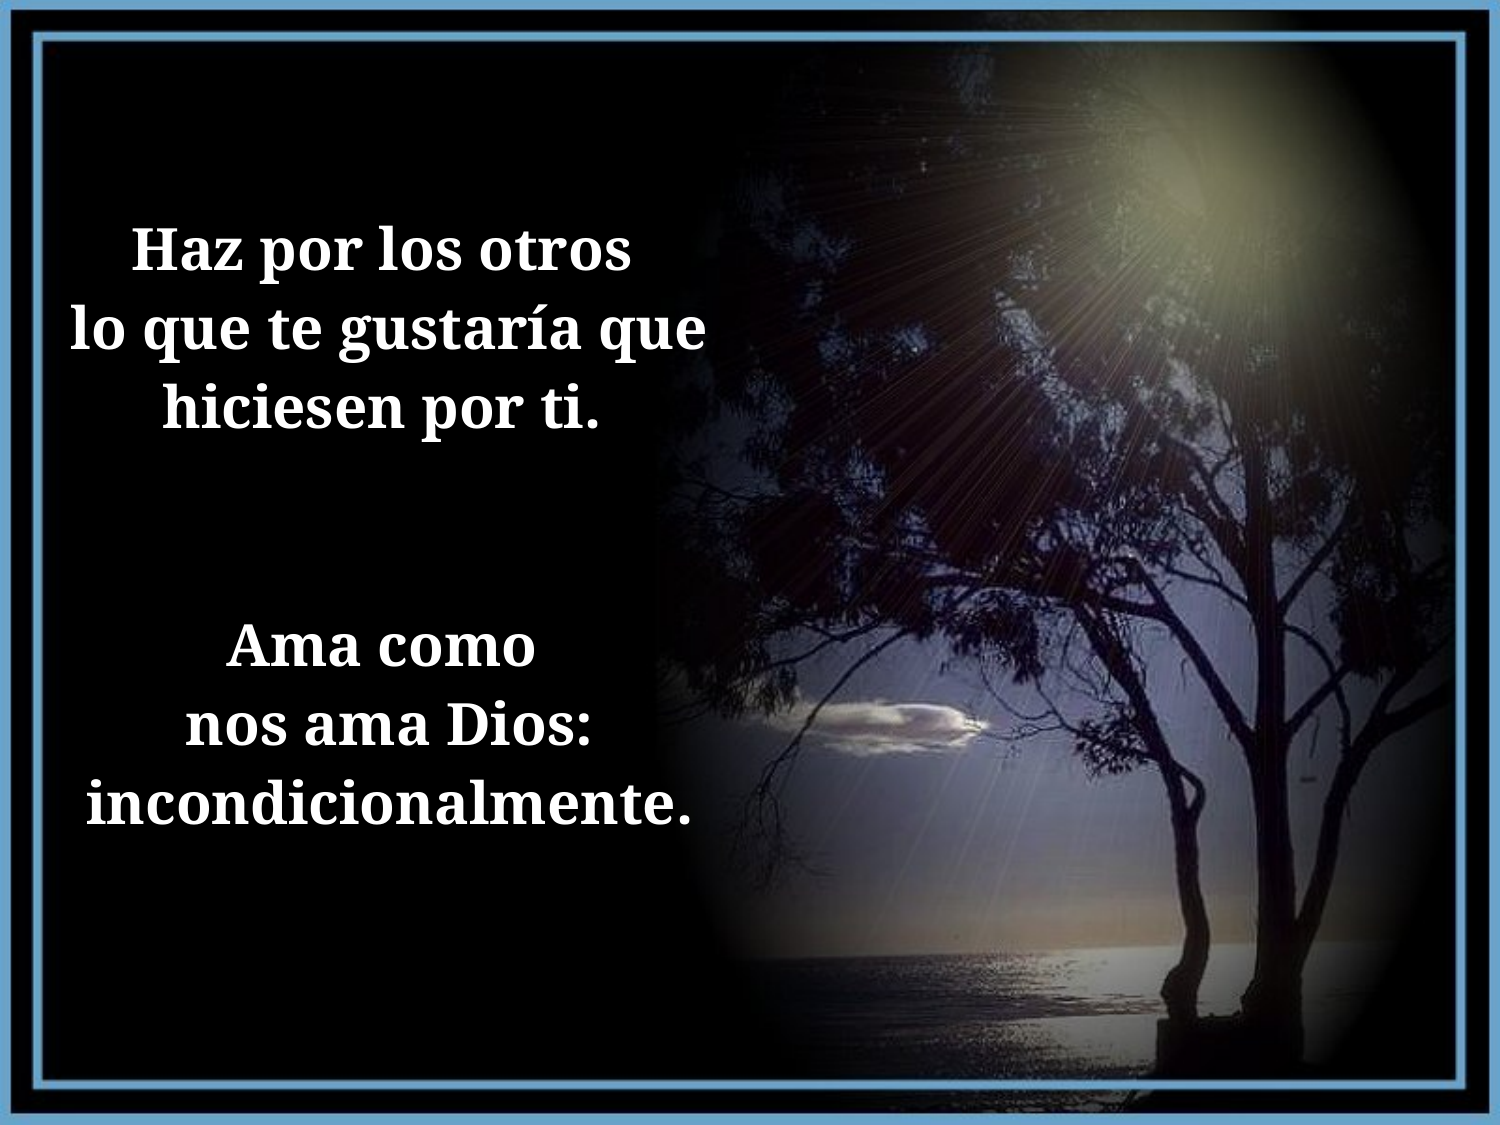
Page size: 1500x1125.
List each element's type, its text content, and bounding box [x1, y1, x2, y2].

text_box Haz por los otros lo que te gustaría que hiciesen por ti. Ama como nos ama Dios: incondicionalmente. [41, 200, 739, 850]
picture [0, 0, 1500, 1125]
